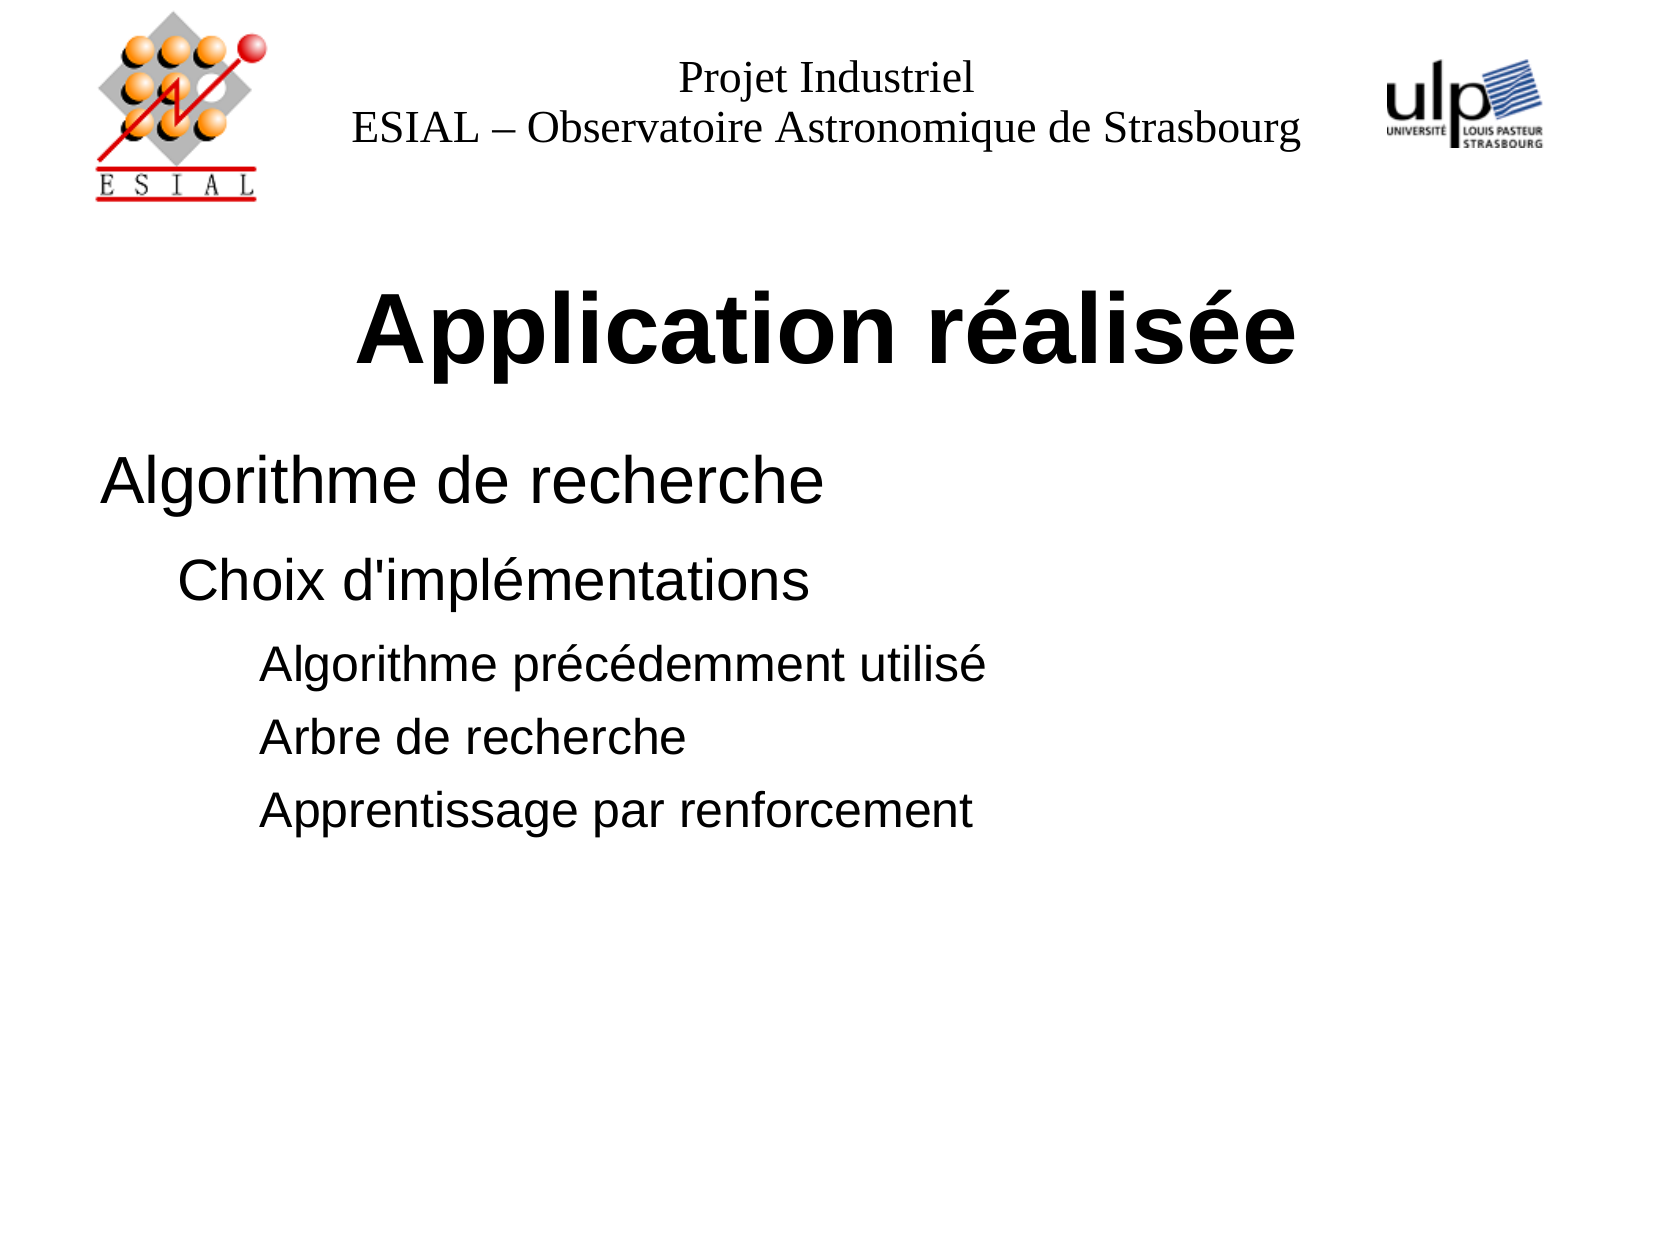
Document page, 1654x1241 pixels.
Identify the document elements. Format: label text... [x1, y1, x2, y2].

title Projet Industriel ESIAL – Observatoire Astronomique de Strasbourg [82, 49, 1571, 257]
text_box Application réalisée [265, 265, 1388, 414]
picture [88, 6, 273, 49]
list Algorithme de recherche Choix d'implémentations Algorithme précédemment utilisé Arbre de recherche Apprentissage par renforcement [82, 442, 1571, 1094]
